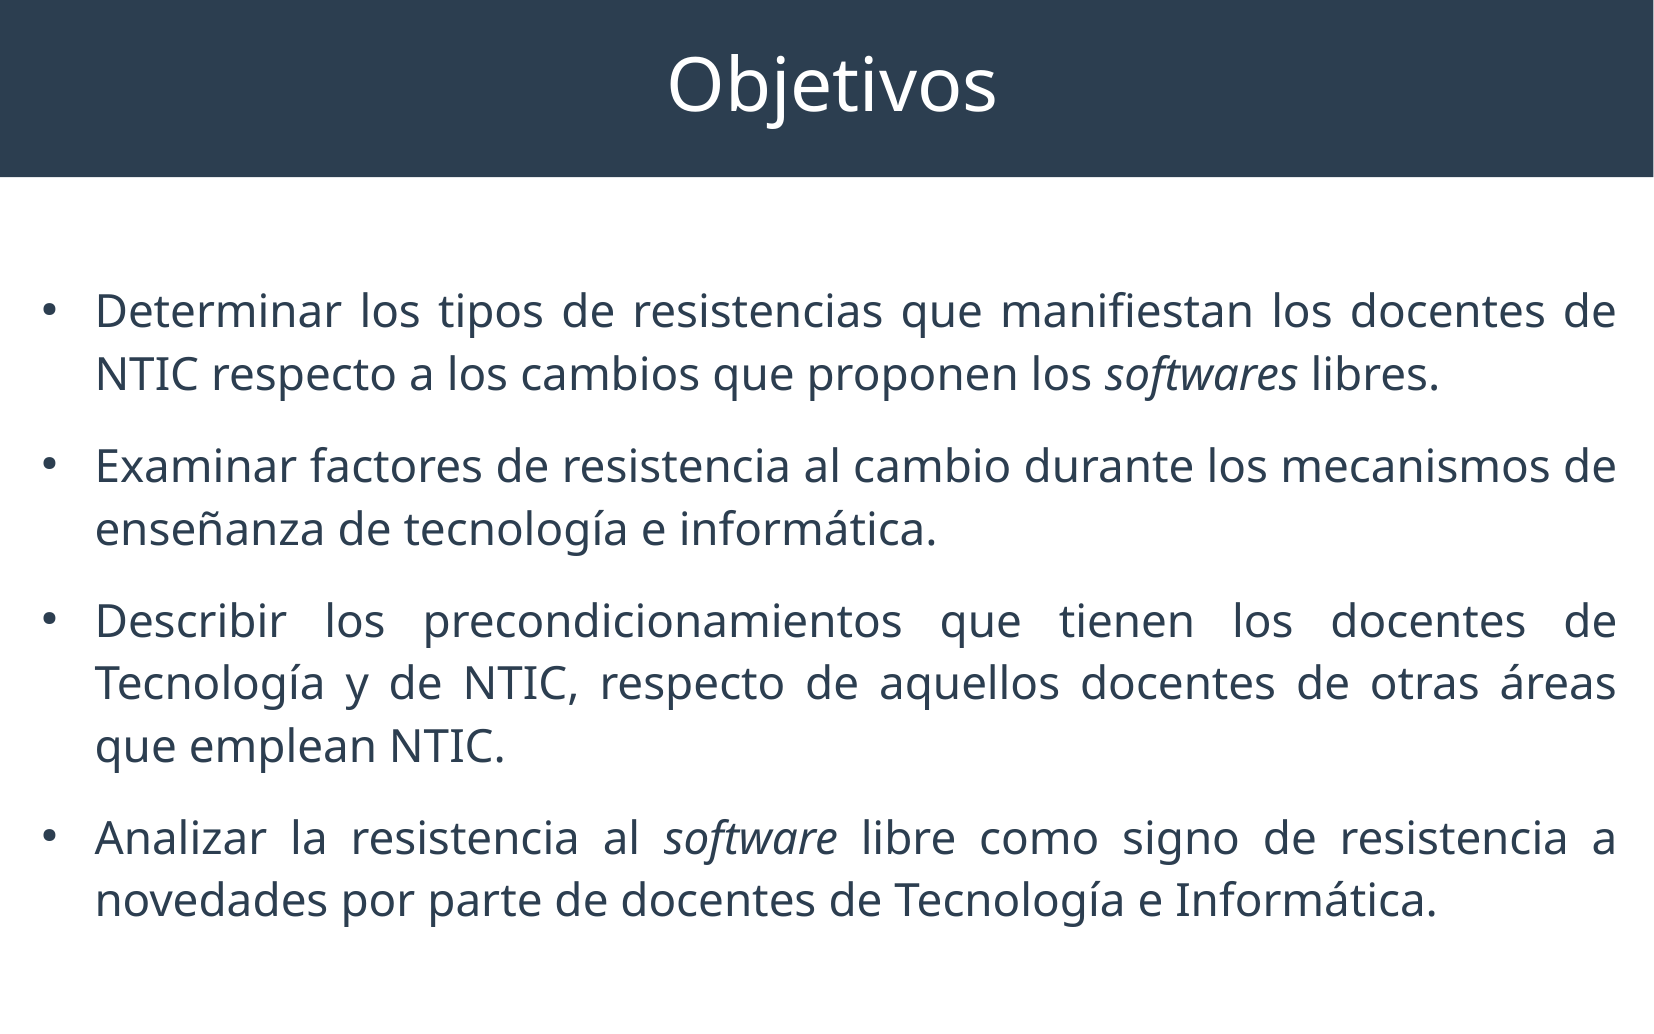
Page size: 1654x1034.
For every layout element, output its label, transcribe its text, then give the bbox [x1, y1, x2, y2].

list Determinar los tipos de resistencias que manifiestan los docentes de NTIC respecto a los cambios que proponen los softwares libres. Examinar factores de resistencia al cambio durante los mecanismos de enseñanza de tecnología e informática. Describir los precondicionamientos que tienen los docentes de Tecnología y de NTIC, respecto de aquellos docentes de otras áreas que emplean NTIC. Analizar la resistencia al software libre como signo de resistencia a novedades por parte de docentes de Tecnología e Informática. [23, 278, 1619, 1004]
text_box Objetivos [35, 11, 1630, 154]
